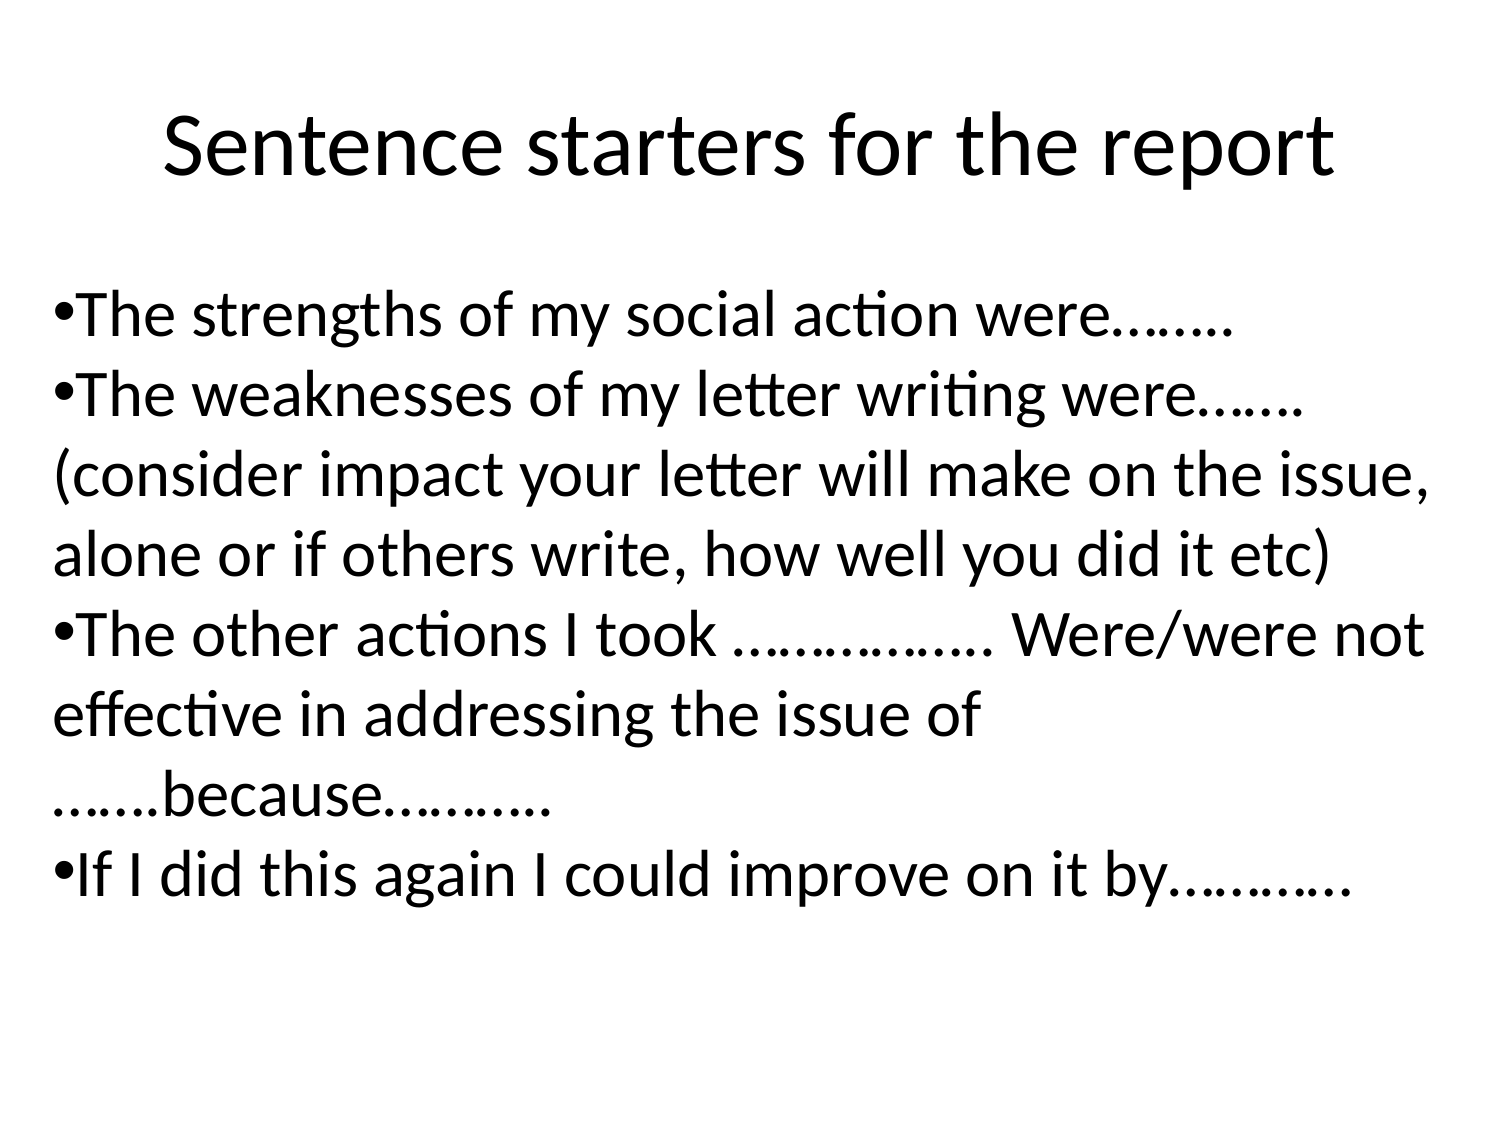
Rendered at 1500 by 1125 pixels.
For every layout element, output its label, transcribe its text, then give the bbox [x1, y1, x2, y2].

text_box Sentence starters for the report [75, 45, 1425, 233]
text_box The strengths of my social action were…….. The weaknesses of my letter writing were……. (consider impact your letter will make on the issue, alone or if others write, how well you did it etc) The other actions I took …………….. Were/were not effective in addressing the issue of …….because……….. If I did this again I could improve on it by………… [37, 262, 1463, 1005]
